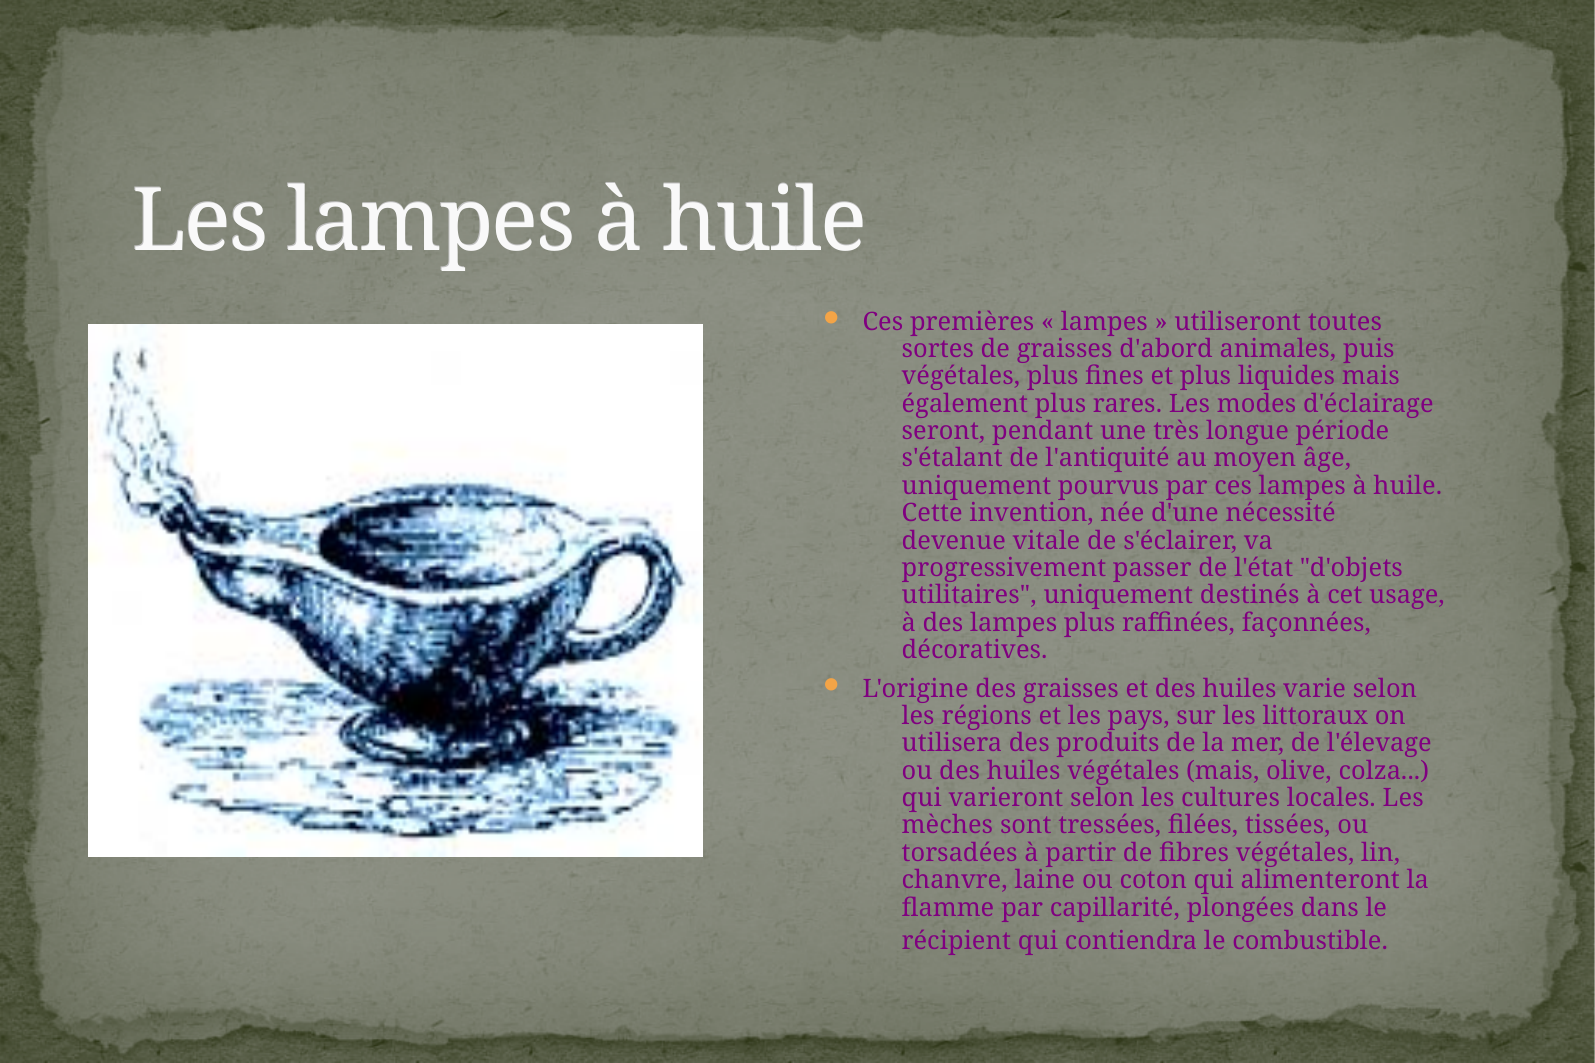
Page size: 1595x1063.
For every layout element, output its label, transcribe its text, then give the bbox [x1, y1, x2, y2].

title Les lampes à huile [117, 98, 1479, 277]
picture [88, 324, 703, 857]
list Ces premières « lampes » utiliseront toutes sortes de graisses d'abord animales, puis végétales, plus fines et plus liquides mais également plus rares. Les modes d'éclairage seront, pendant une très longue période s'étalant de l'antiquité au moyen âge, uniquement pourvus par ces lampes à huile. Cette invention, née d'une nécessité devenue vitale de s'éclairer, va progressivement passer de l'état "d'objets utilitaires", uniquement destinés à cet usage, à des lampes plus raffinées, façonnées, décoratives. L'origine des graisses et des huiles varie selon les régions et les pays, sur les littoraux on utilisera des produits de la mer, de l'élevage ou des huiles végétales (mais, olive, colza...) qui varieront selon les cultures locales. Les mèches sont tressées, filées, tissées, ou torsadées à partir de fibres végétales, lin, chanvre, laine ou coton qui alimenteront la flamme par capillarité, plongées dans le récipient qui contiendra le combustible. [679, 265, 1448, 945]
